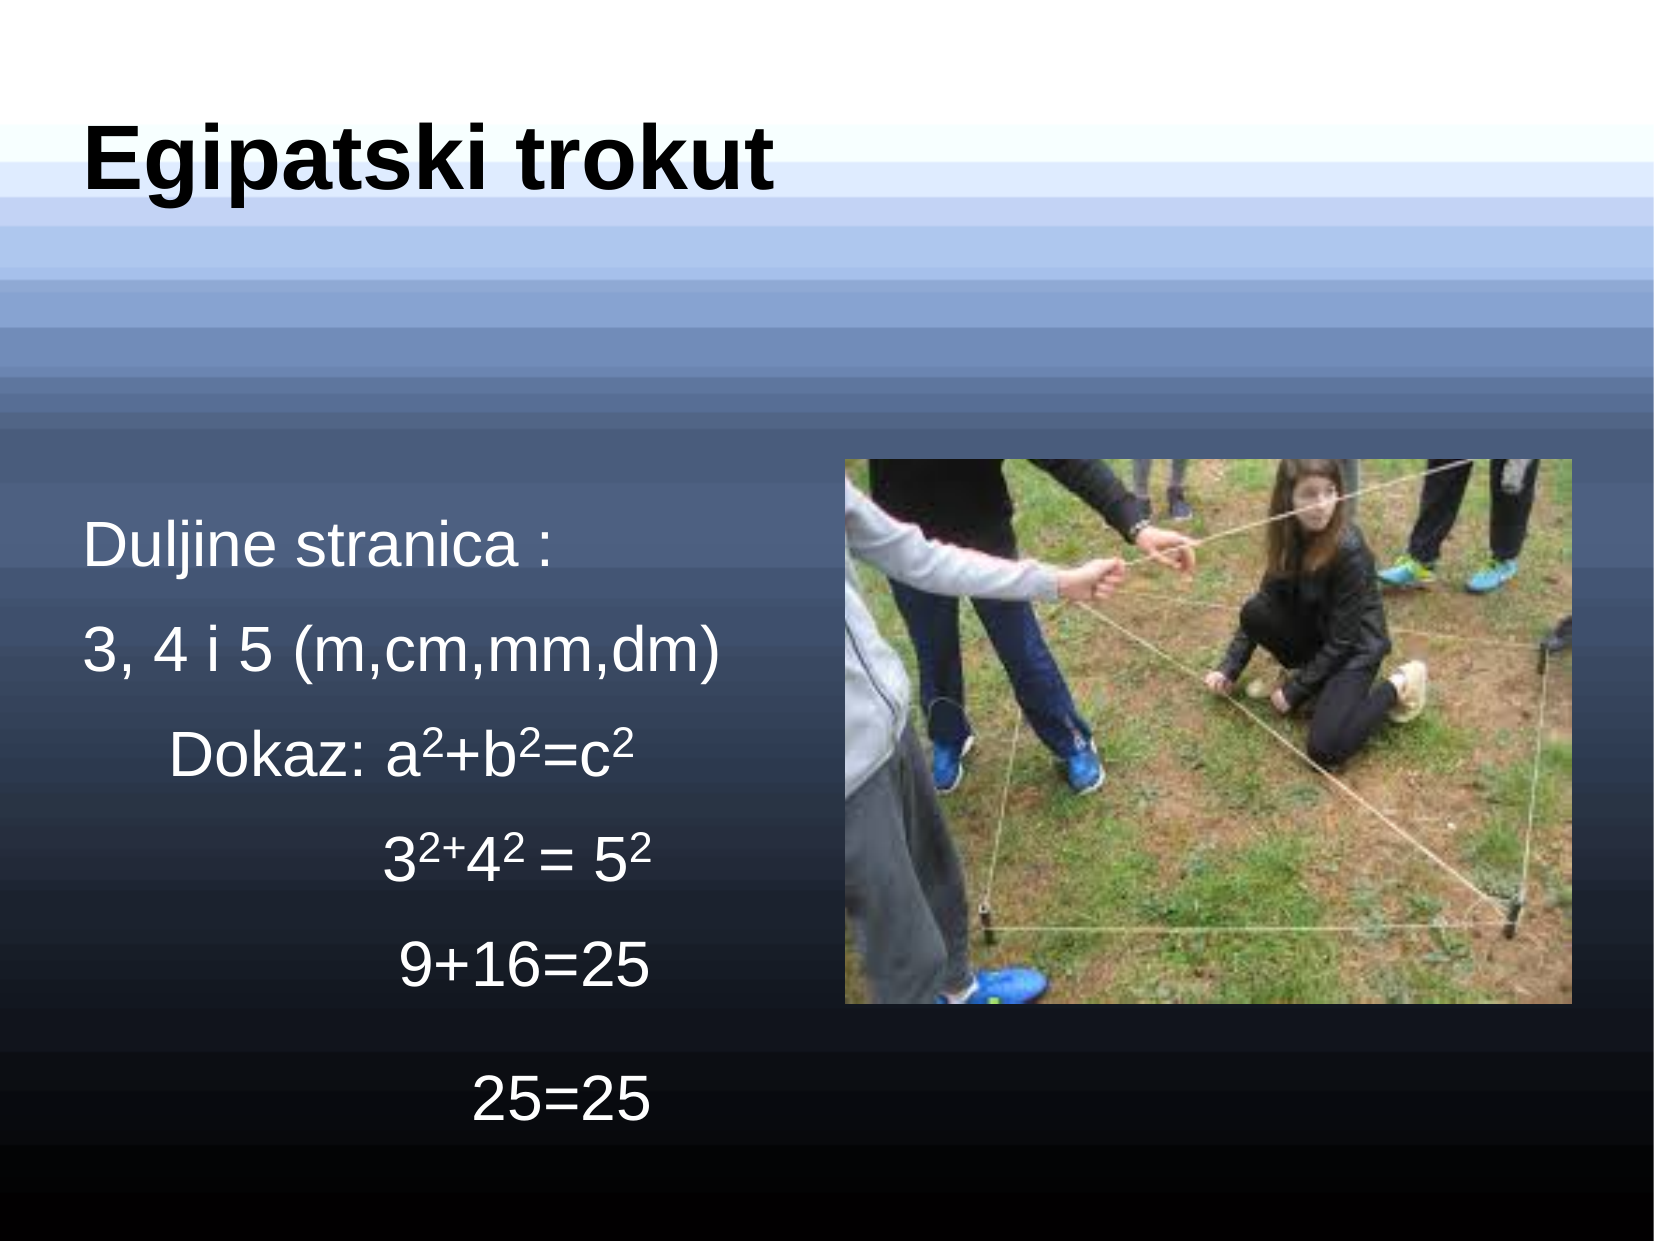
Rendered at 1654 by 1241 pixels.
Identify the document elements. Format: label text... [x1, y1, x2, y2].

title Egipatski trokut [82, 49, 1571, 257]
picture [845, 459, 1572, 1004]
list Duljine stranica : 3, 4 i 5 (m,cm,mm,dm) Dokaz: a2+b2=c2 32+42 = 52 9+16=25 25=25 [82, 501, 809, 1165]
